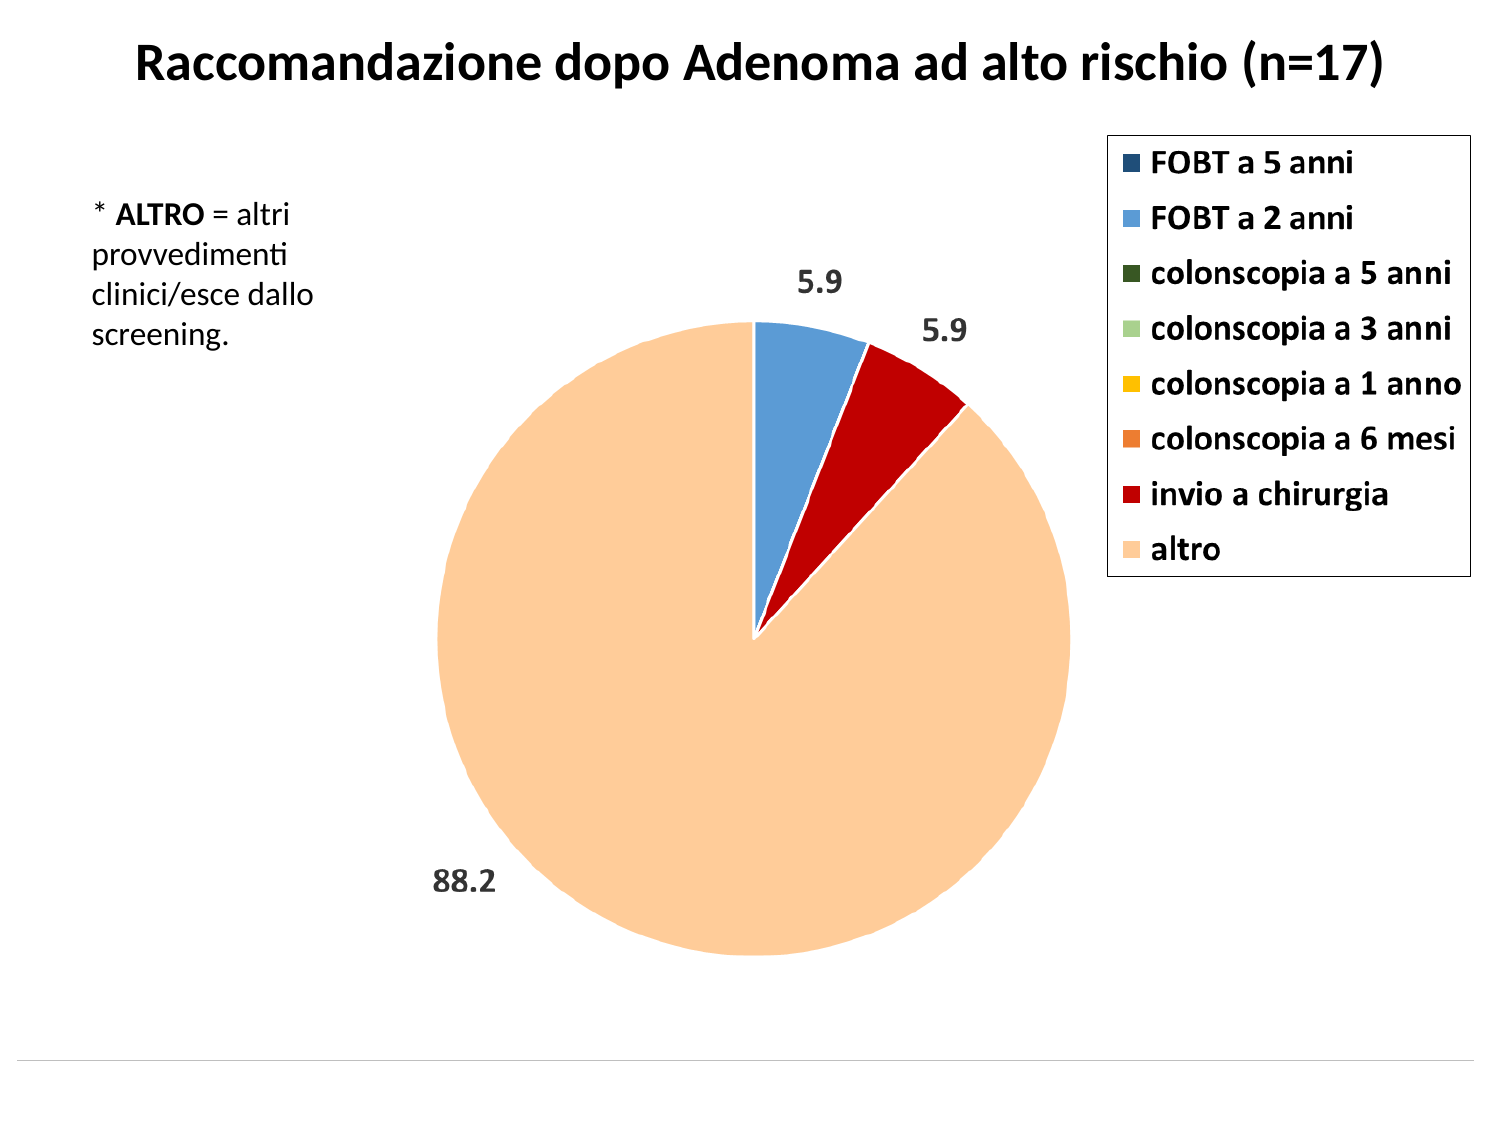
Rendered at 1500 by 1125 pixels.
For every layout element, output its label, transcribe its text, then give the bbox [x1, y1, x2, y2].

text_box * ALTRO = altri provvedimenti clinici/esce dallo screening. [76, 184, 431, 360]
picture [17, 109, 1474, 1061]
text_box Raccomandazione dopo Adenoma ad alto rischio (n=17) [0, 18, 1500, 99]
